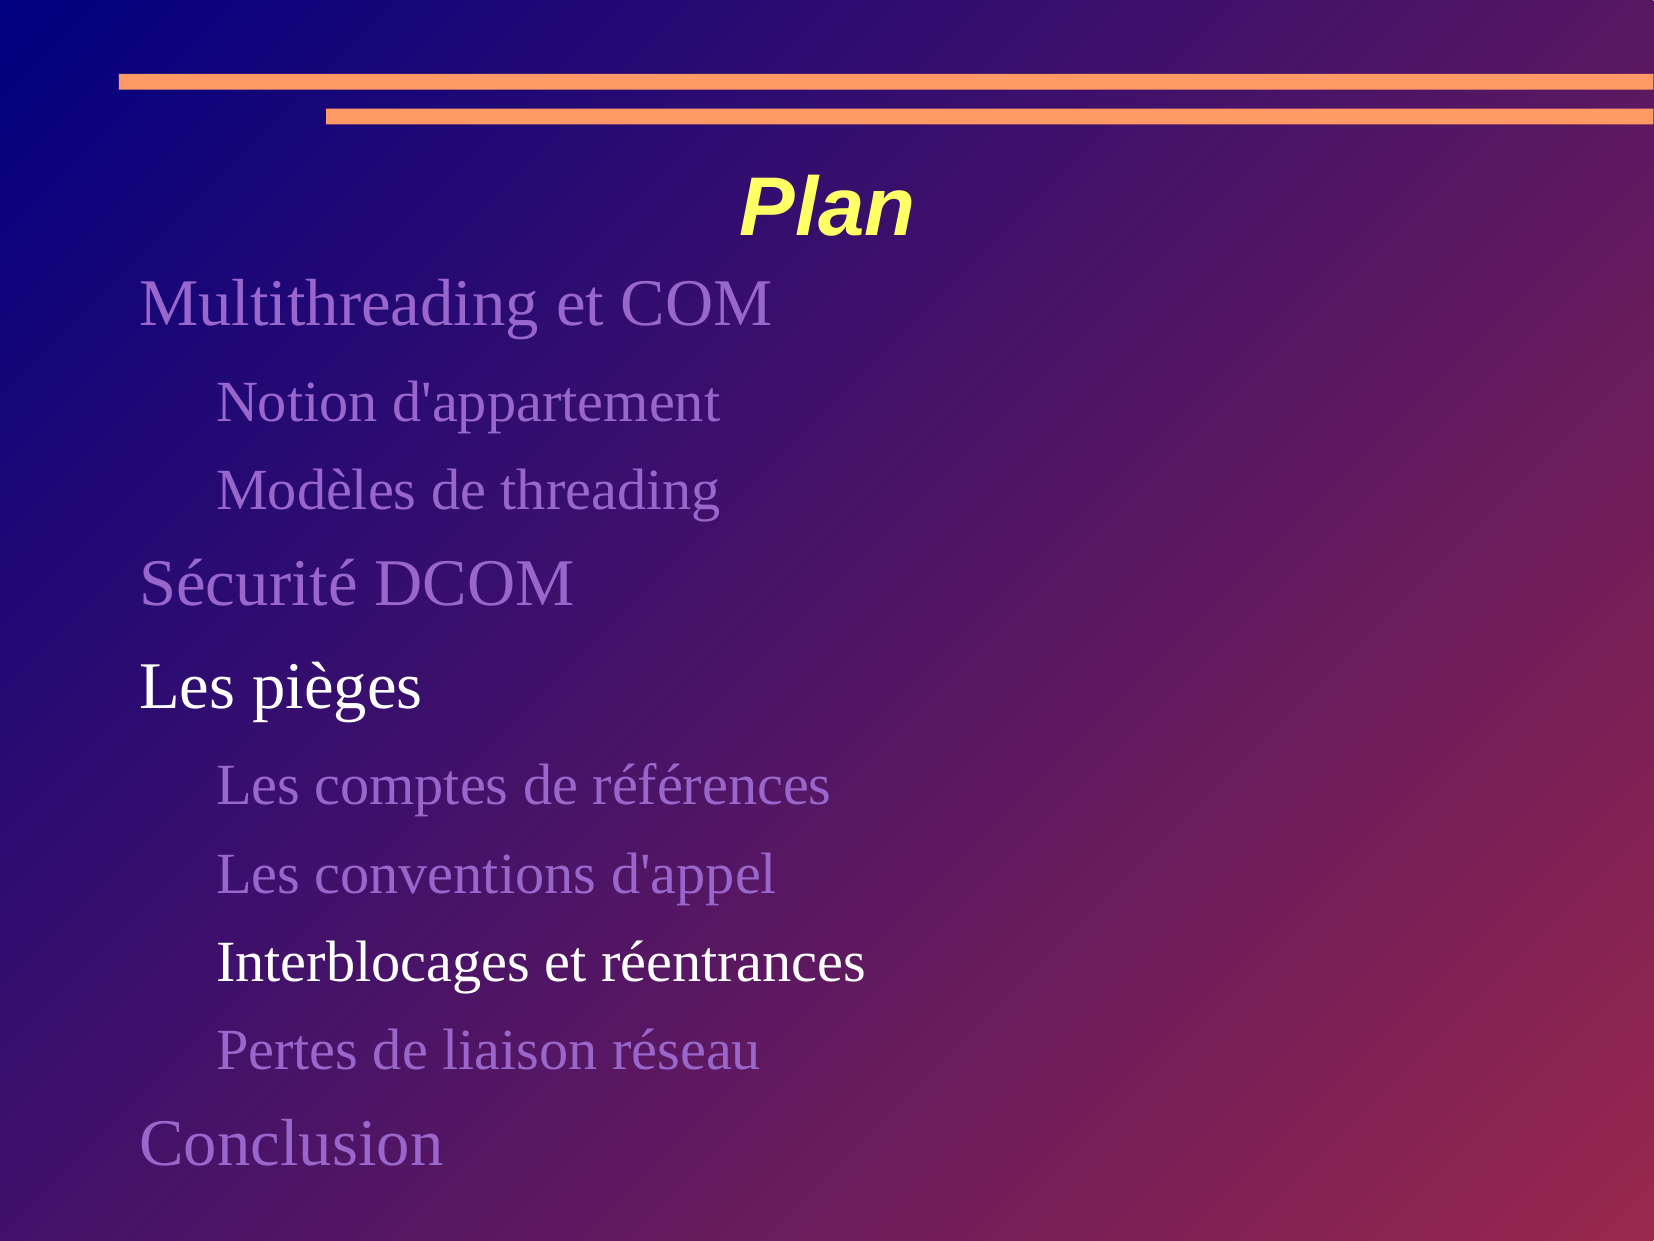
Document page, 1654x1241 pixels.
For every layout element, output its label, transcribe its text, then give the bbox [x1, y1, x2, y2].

list Multithreading et COM Notion d'appartement Modèles de threading Sécurité DCOM Les pièges Les comptes de références Les conventions d'appel Interblocages et réentrances Pertes de liaison réseau Conclusion [121, 265, 1534, 1180]
title Plan [121, 102, 1534, 265]
